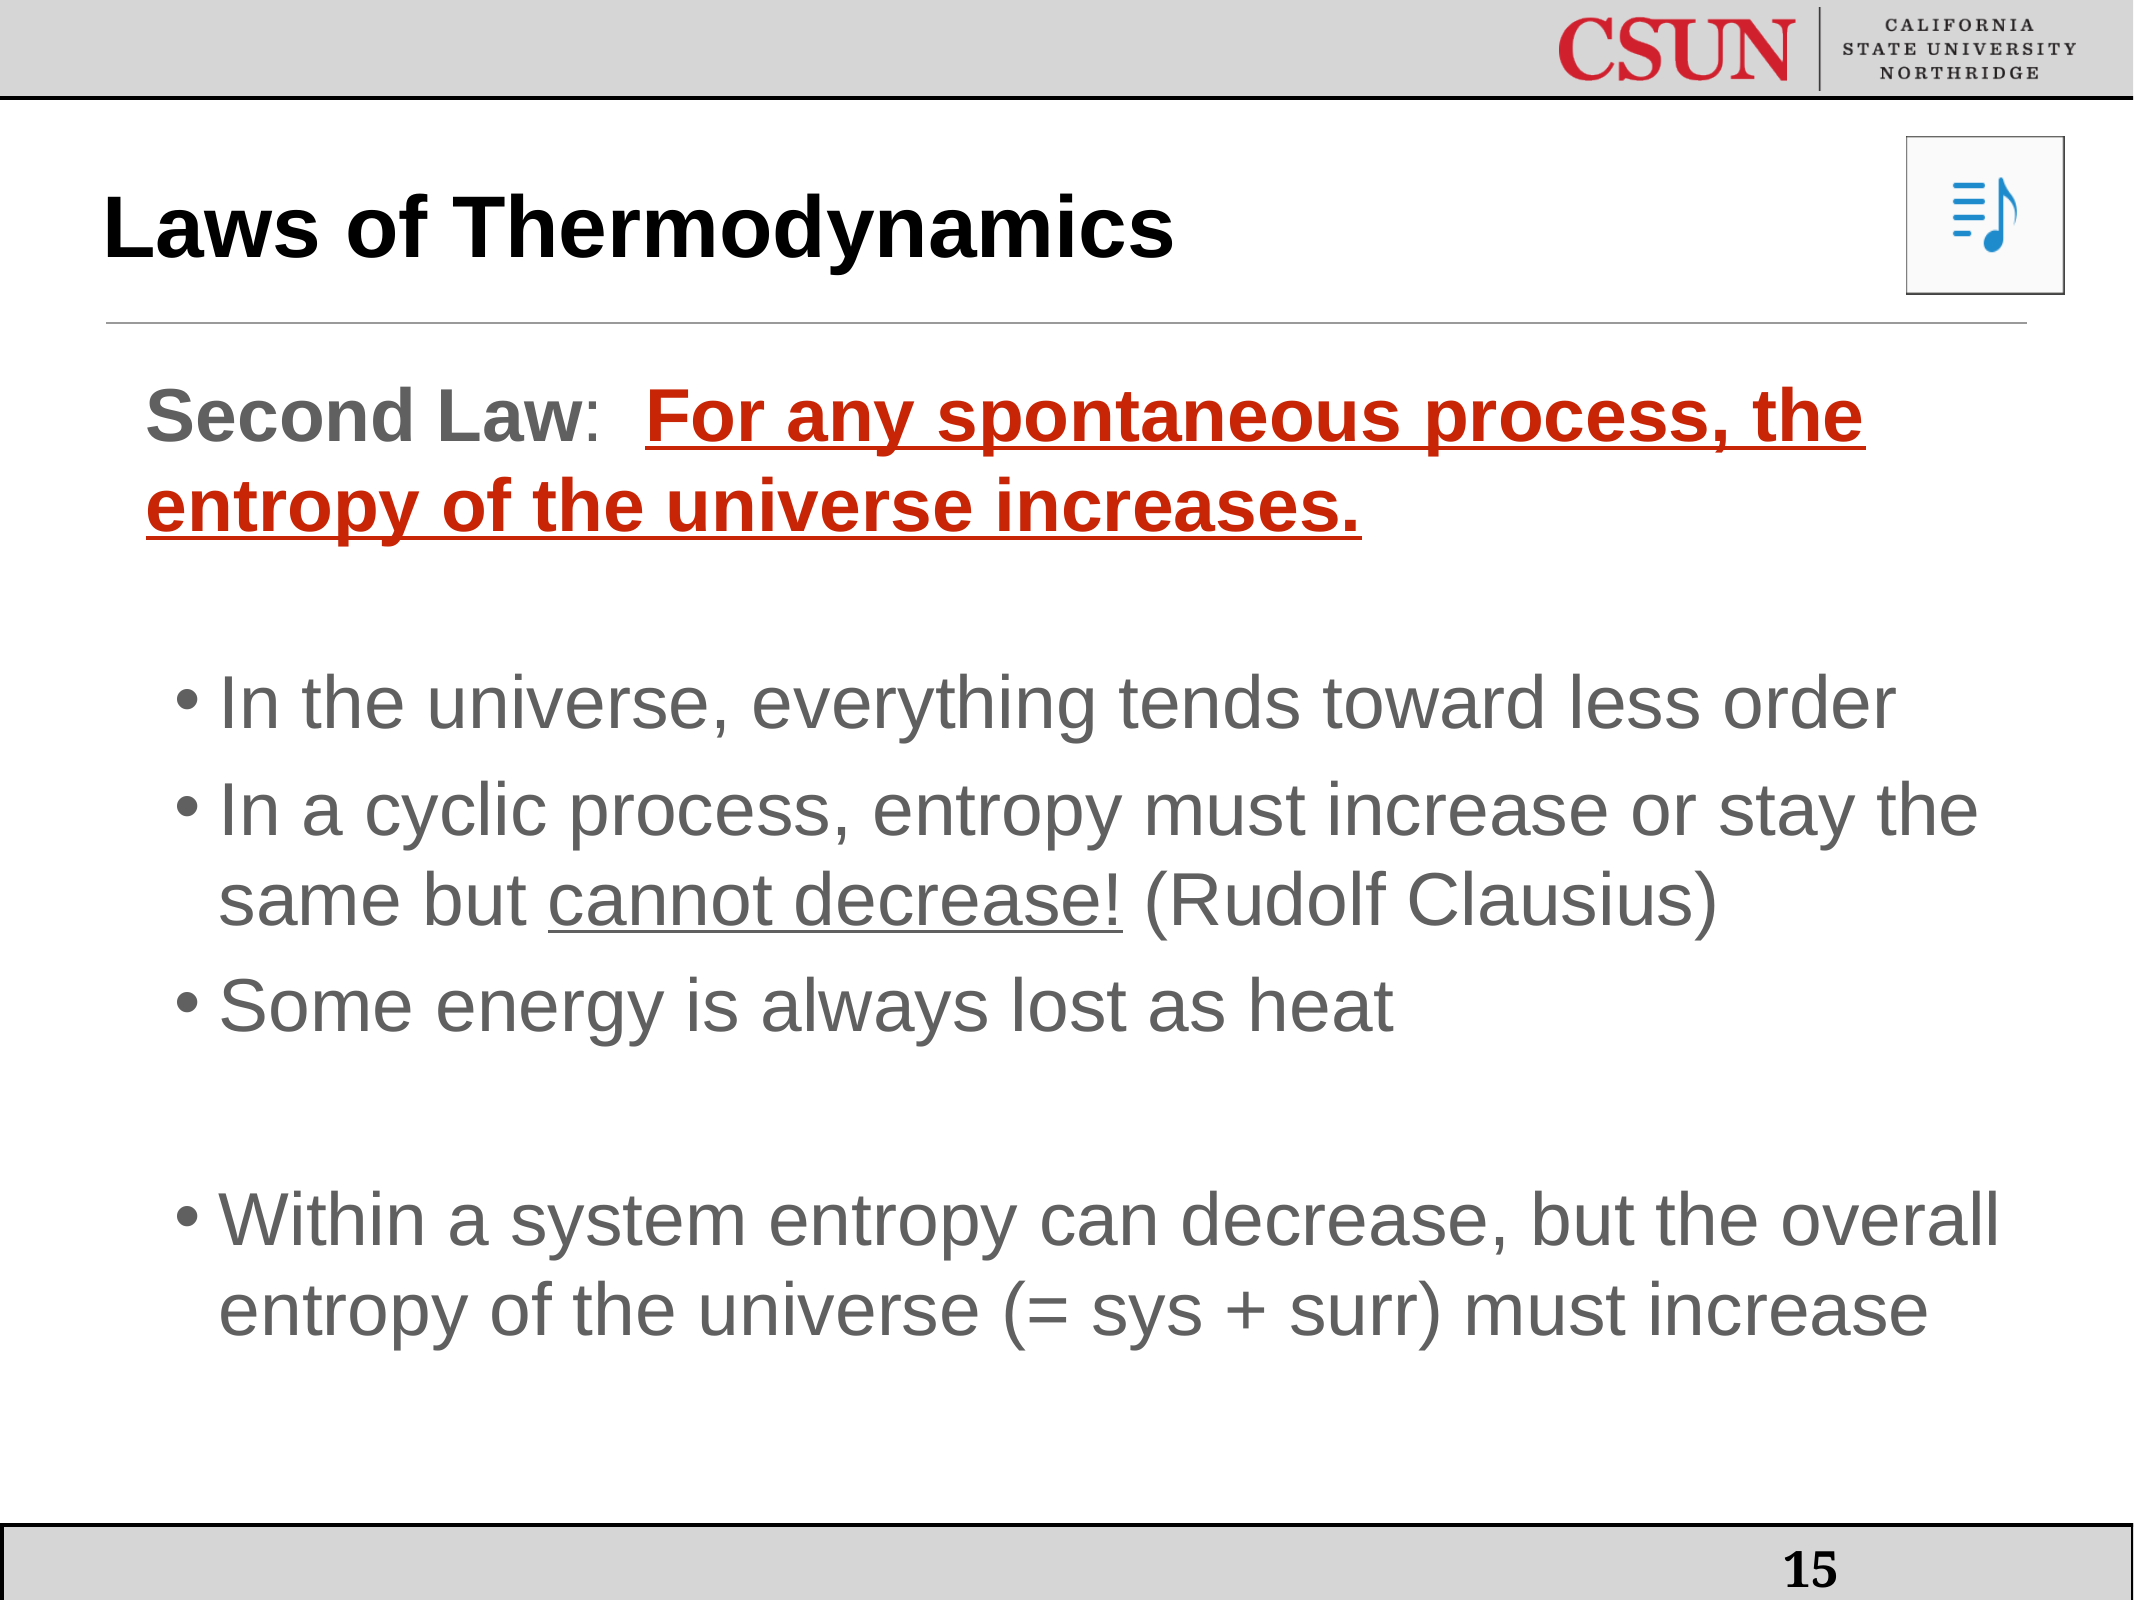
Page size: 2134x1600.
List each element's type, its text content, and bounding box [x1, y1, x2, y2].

picture [1559, 7, 2076, 91]
title Laws of Thermodynamics [93, 104, 2040, 284]
list Second Law: For any spontaneous process, the entropy of the universe increases. In the universe, everything tends toward less order In a cyclic process, entropy must increase or stay the same but cannot decrease! (Rudolf Clausius) Some energy is always lost as heat Within a system entropy can decrease, but the overall entropy of the universe (= sys + surr) must increase [93, 358, 2086, 1477]
text_box [1905, 135, 2066, 296]
